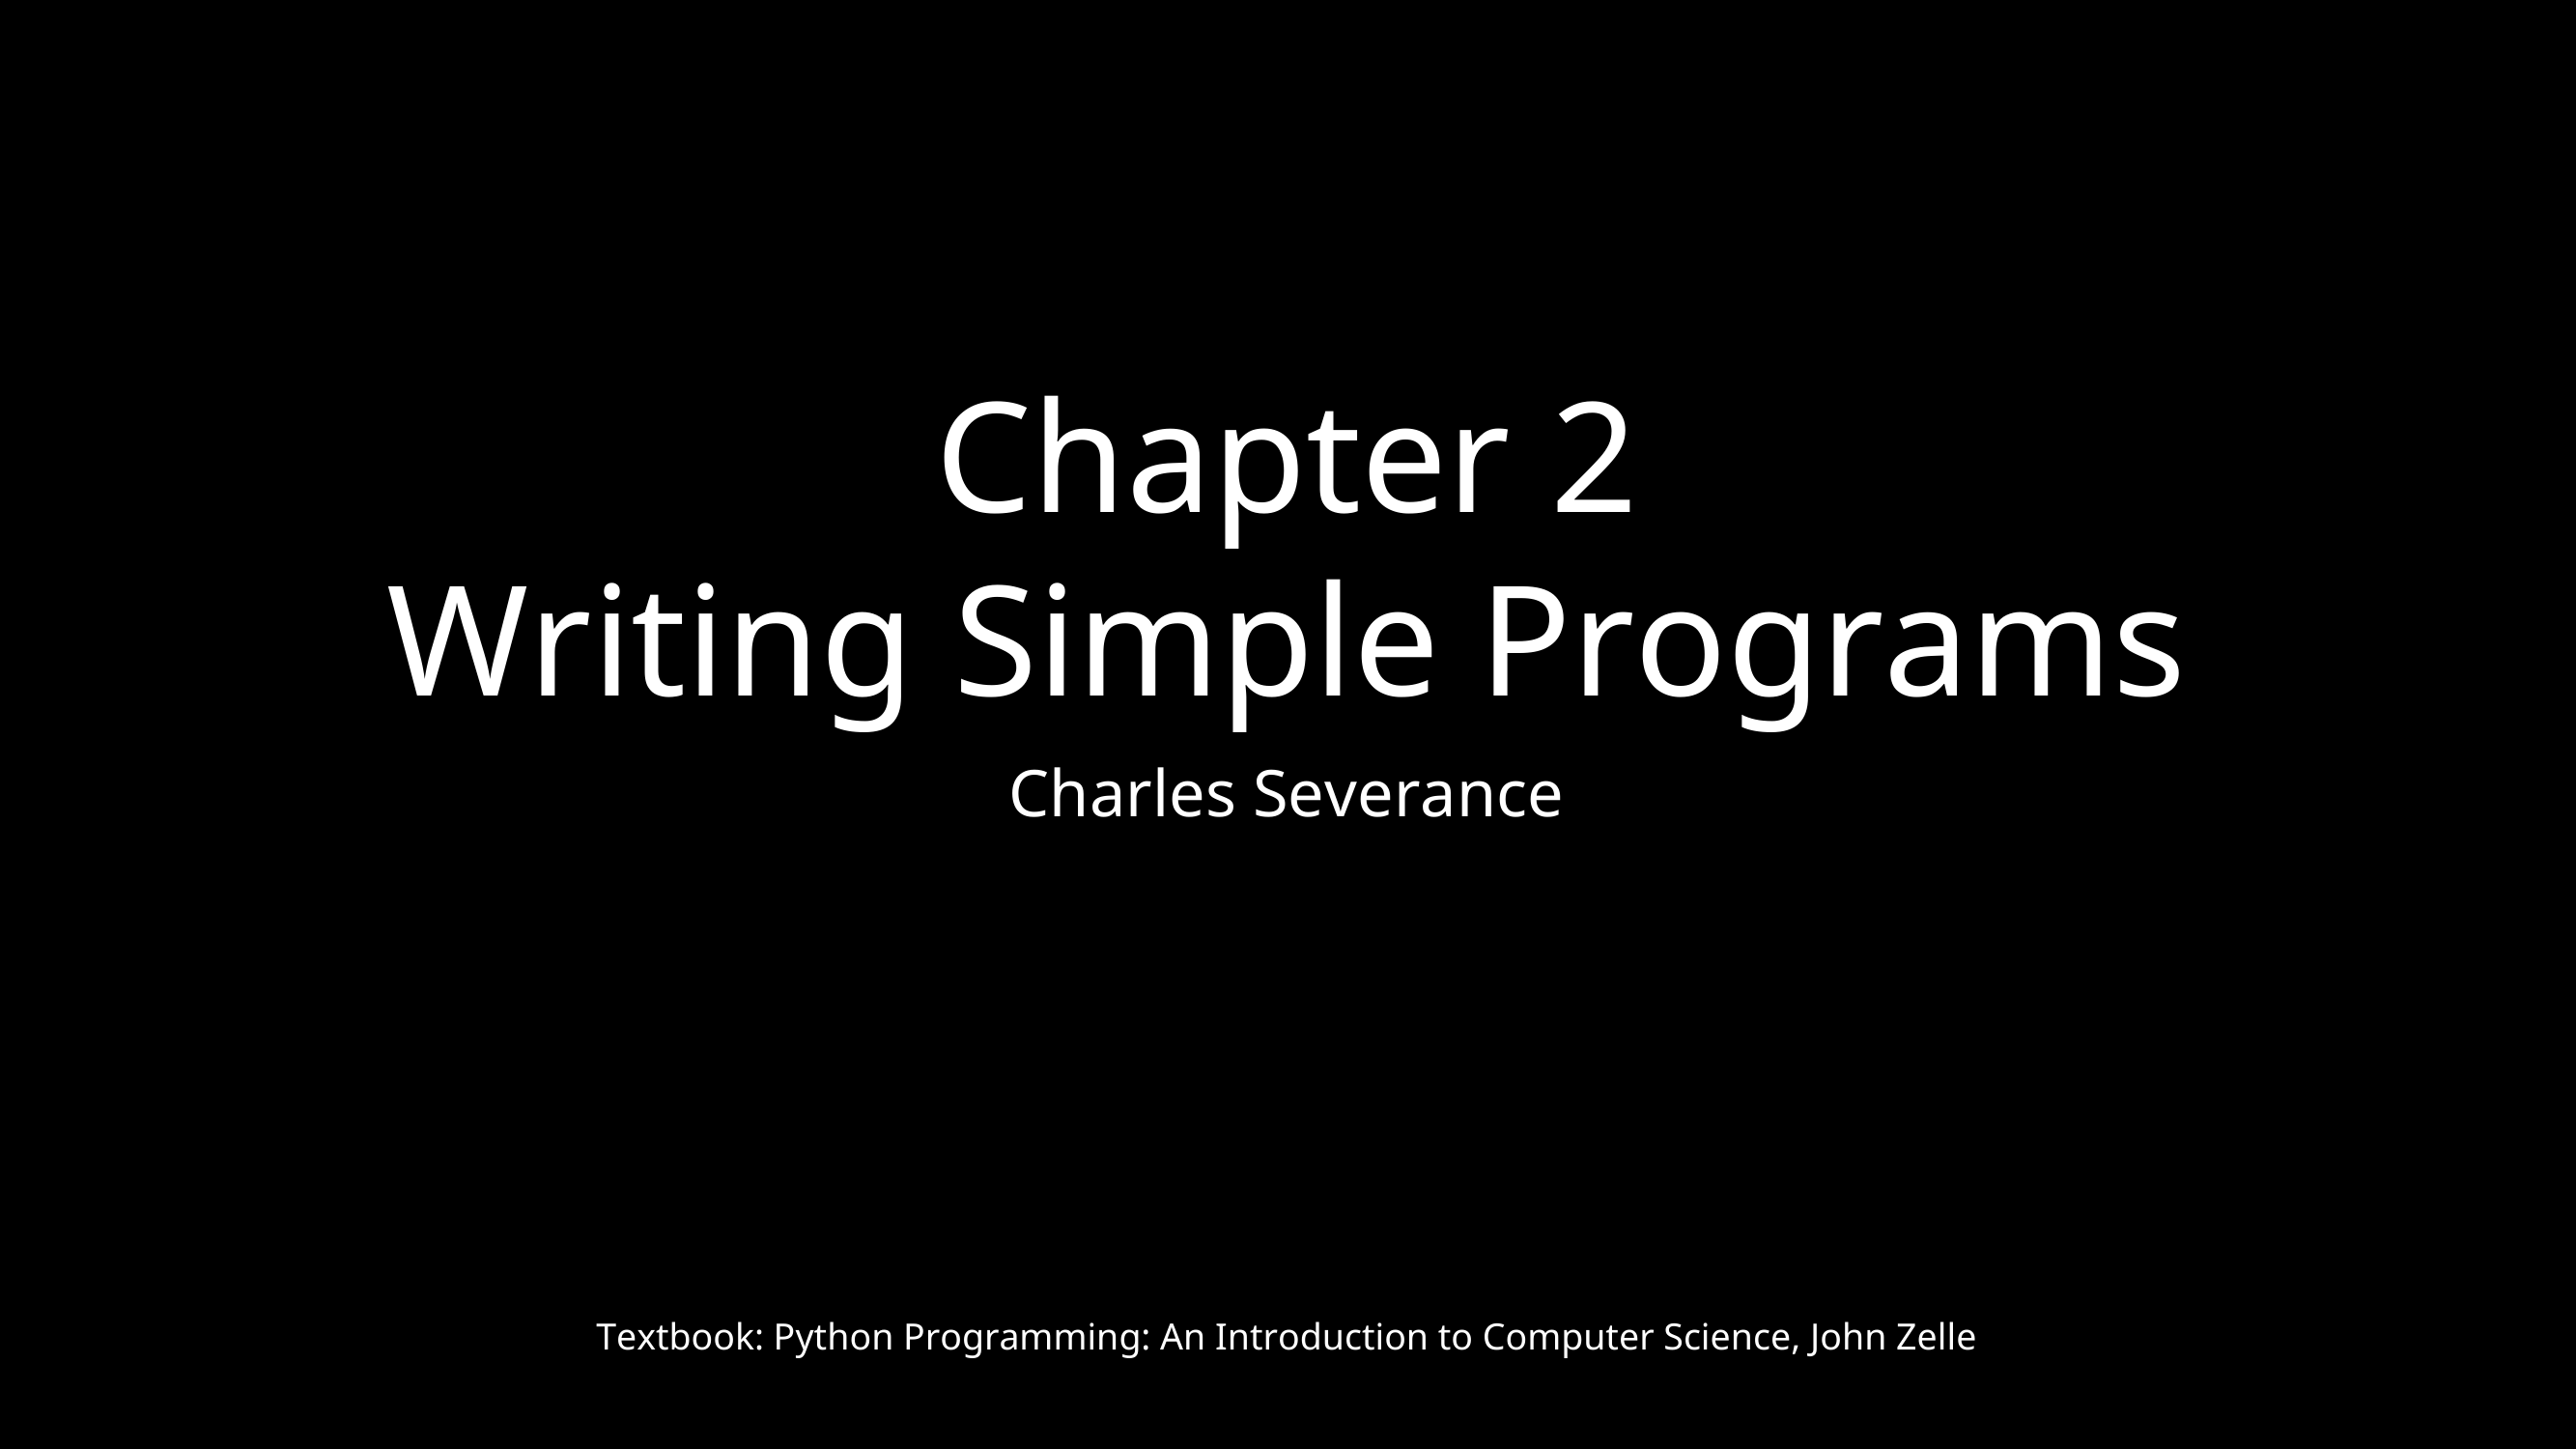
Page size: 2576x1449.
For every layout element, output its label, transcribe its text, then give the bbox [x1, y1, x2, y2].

title Chapter 2 Writing Simple Programs [183, 243, 2392, 733]
list Charles Severance [183, 746, 2392, 914]
text_box Textbook: Python Programming: An Introduction to Computer Science, John Zelle [518, 1306, 2056, 1365]
